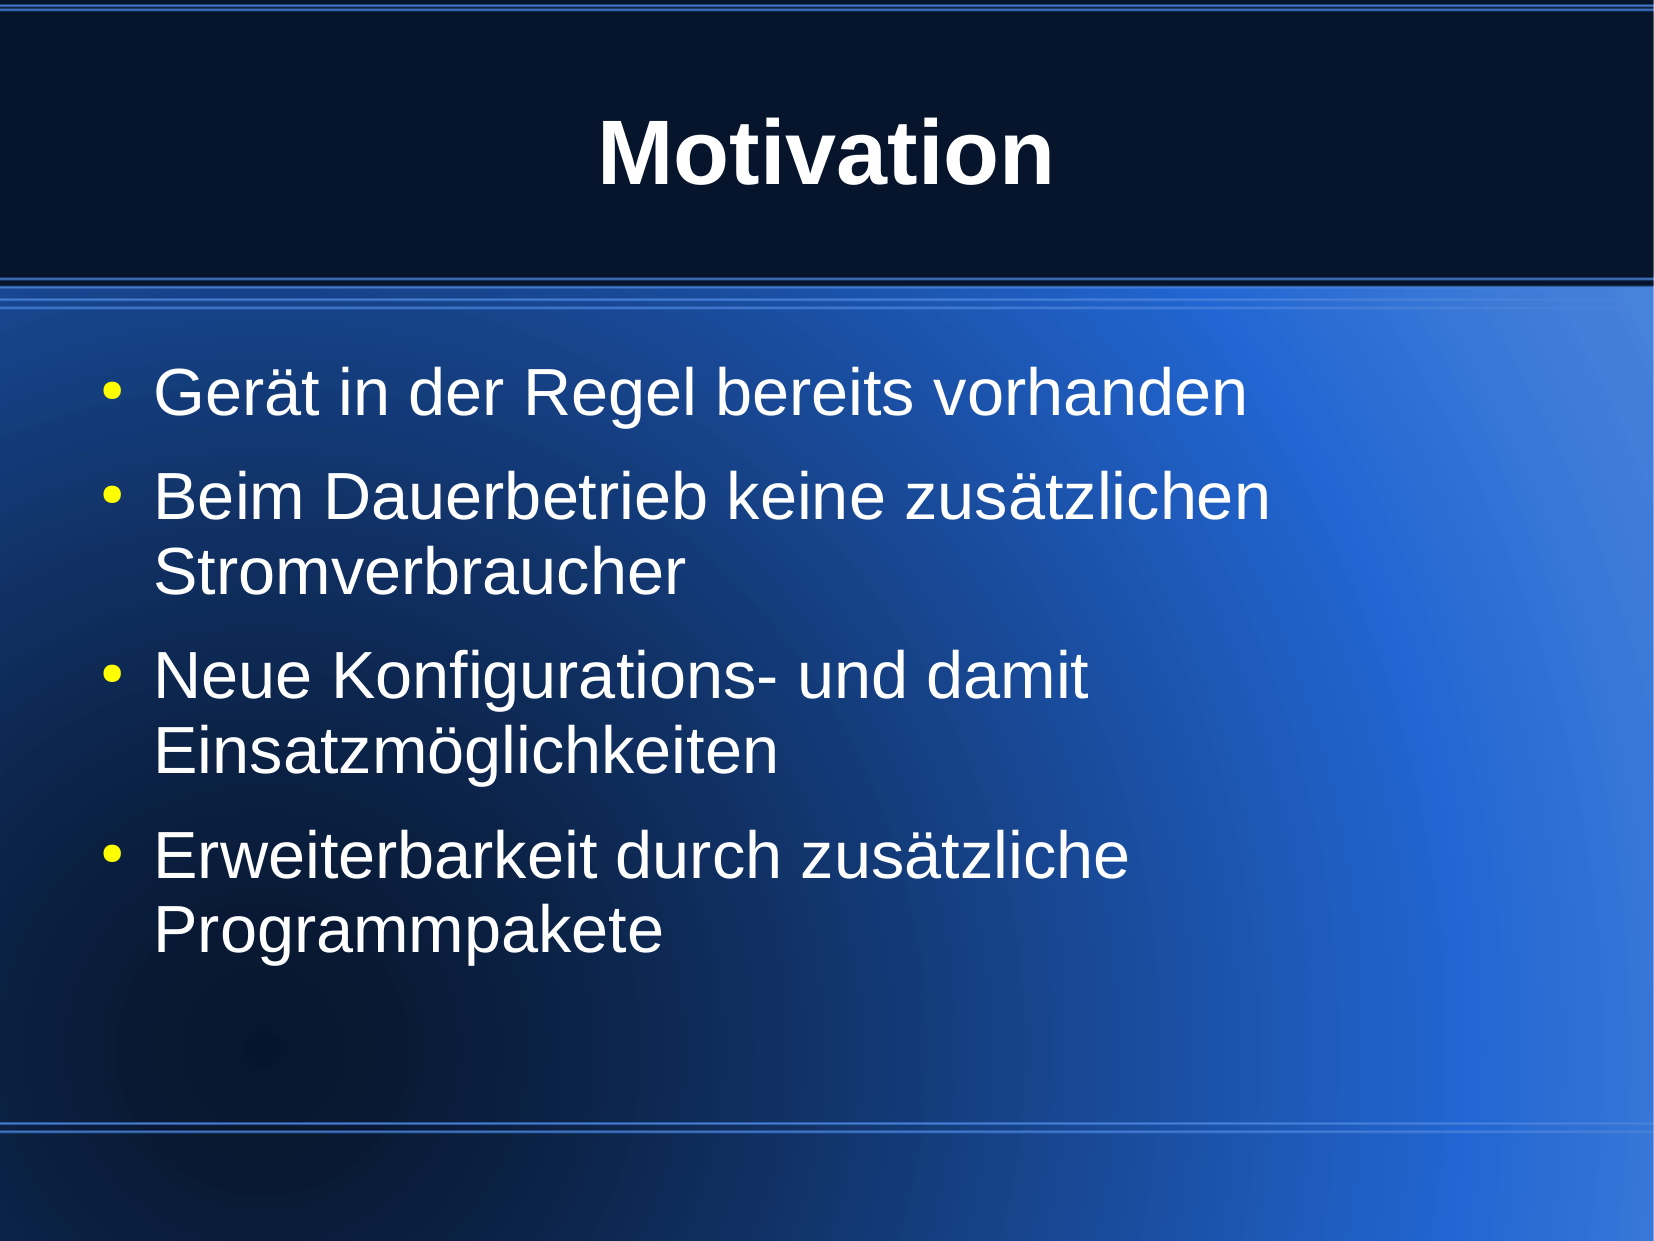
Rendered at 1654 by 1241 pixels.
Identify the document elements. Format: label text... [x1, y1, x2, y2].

list Gerät in der Regel bereits vorhanden Beim Dauerbetrieb keine zusätzlichen Stromverbraucher Neue Konfigurations- und damit Einsatzmöglichkeiten Erweiterbarkeit durch zusätzliche Programmpakete [82, 355, 1571, 1159]
picture [0, 0, 1654, 1241]
title Motivation [82, 49, 1571, 257]
